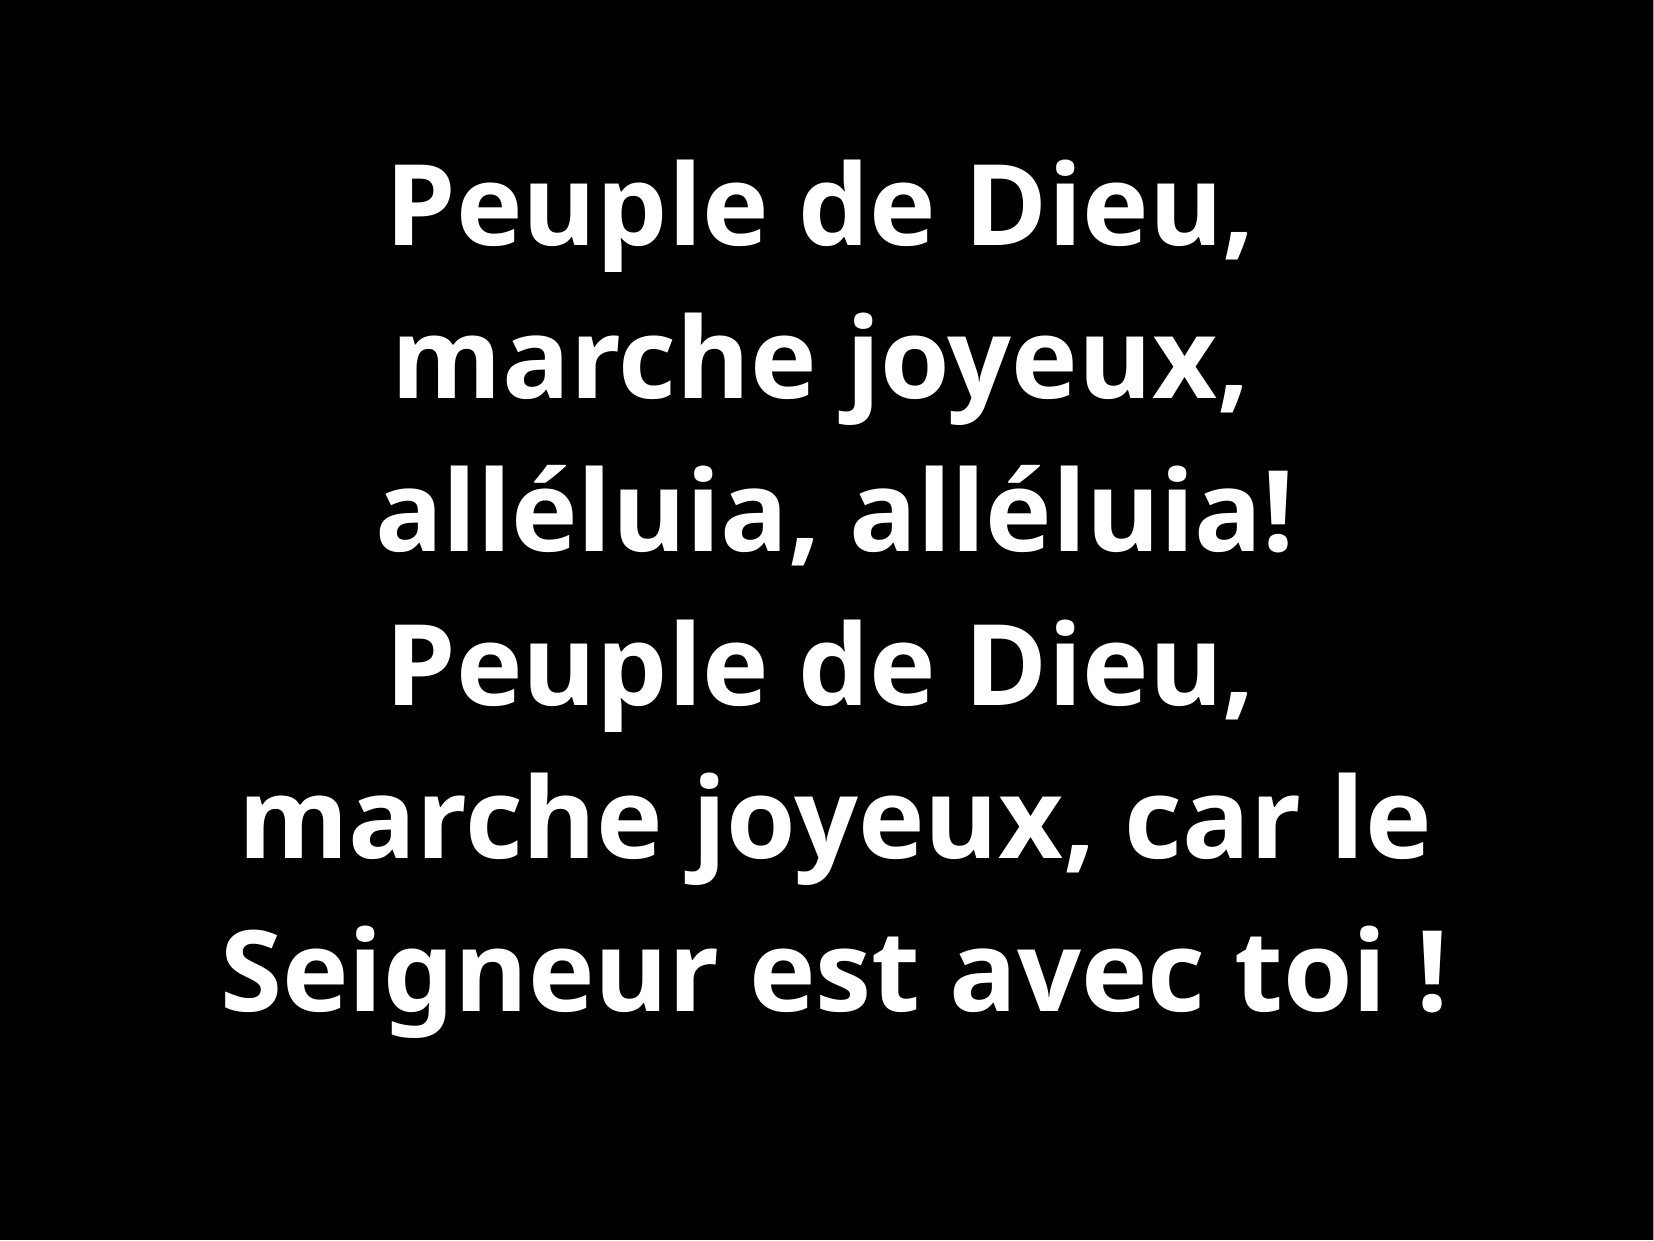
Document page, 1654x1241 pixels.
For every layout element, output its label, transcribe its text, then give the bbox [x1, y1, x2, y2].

subtitle Peuple de Dieu, marche joyeux, alléluia, alléluia! Peuple de Dieu, marche joyeux, car le Seigneur est avec toi ! [91, 23, 1580, 1146]
